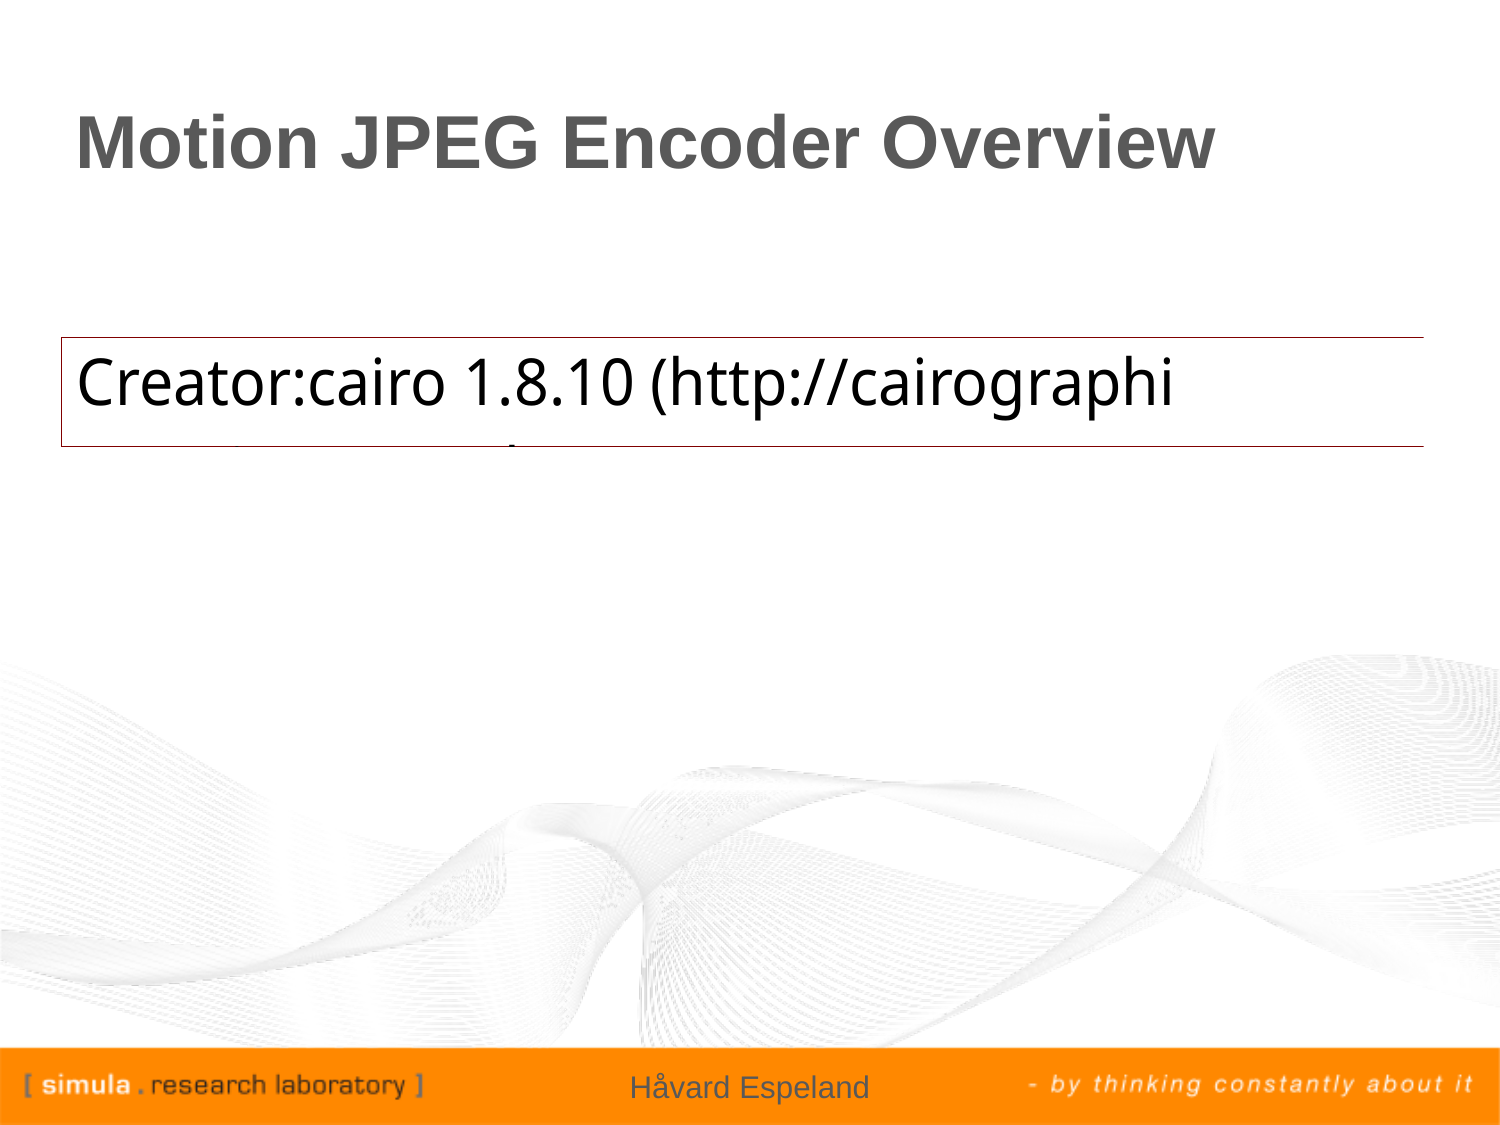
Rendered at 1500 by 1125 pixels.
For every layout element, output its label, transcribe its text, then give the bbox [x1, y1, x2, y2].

picture [0, 654, 1500, 1125]
title Motion JPEG Encoder Overview [75, 44, 1425, 233]
picture [57, 333, 1424, 447]
